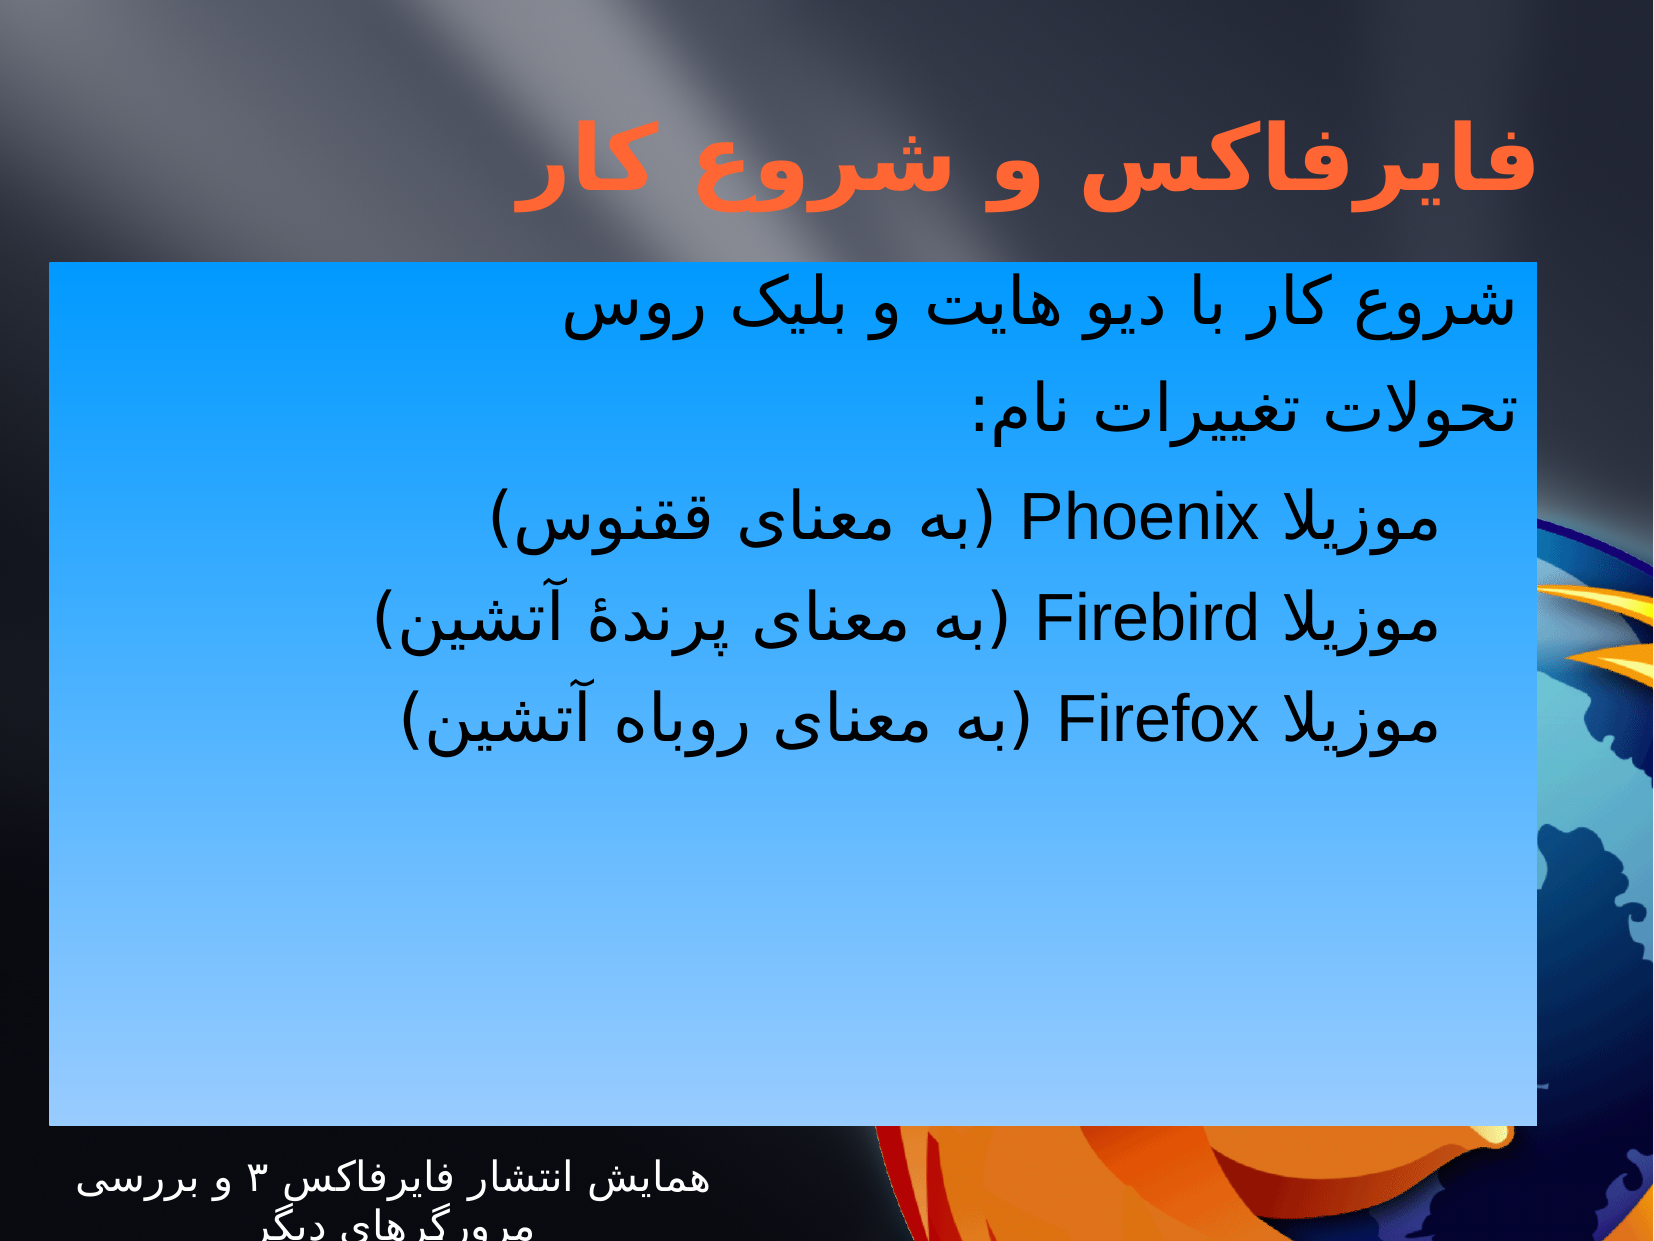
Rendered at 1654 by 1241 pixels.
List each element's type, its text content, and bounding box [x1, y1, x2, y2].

picture [0, 0, 1654, 1241]
title فایرفاکس و شروع کار [149, 55, 1575, 263]
picture [521, 1231, 528, 1237]
list شروع کار با دیو هایت و بلیک روس تحولات تغییرات نام: موزیلا Phoenix (به معنای ققنوس) موزیلا Firebird (به معنای پرندهٔ آتشین) موزیلا Firefox (به معنای روباه آتشین) [49, 262, 1537, 1126]
